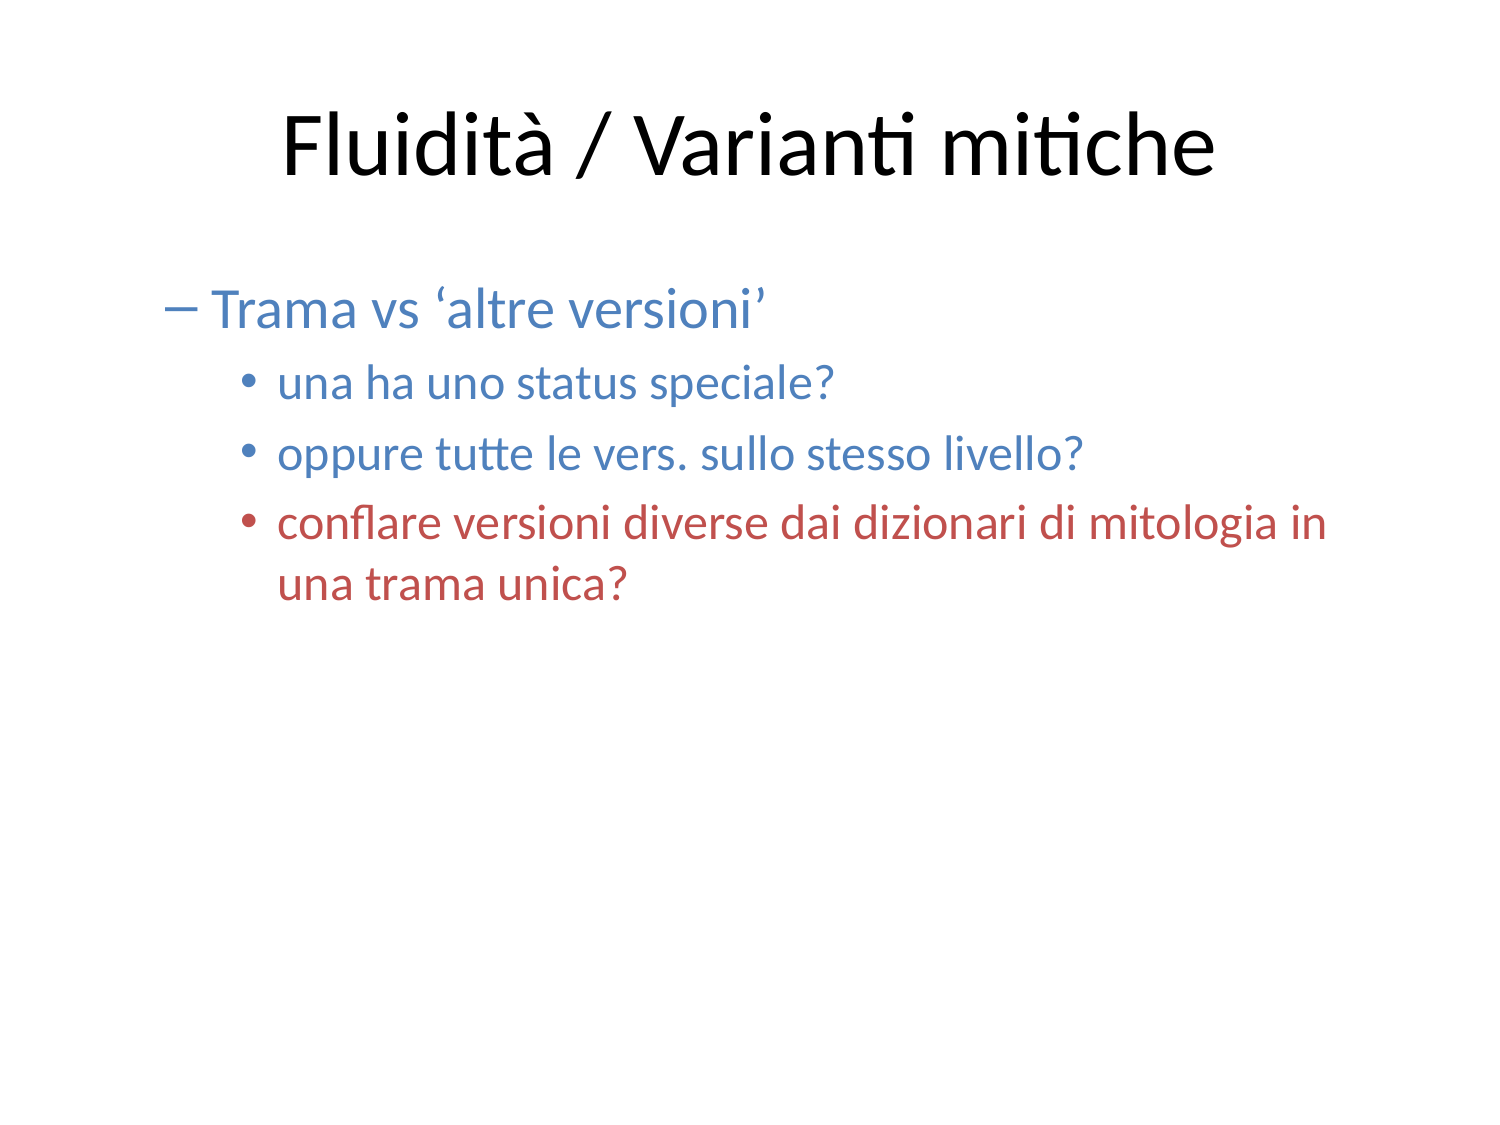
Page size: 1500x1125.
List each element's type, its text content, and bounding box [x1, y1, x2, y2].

text_box Fluidità / Varianti mitiche [75, 45, 1425, 233]
text_box Trama vs ‘altre versioni’ una ha uno status speciale? oppure tutte le vers. sullo stesso livello? conflare versioni diverse dai dizionari di mitologia in una trama unica? [75, 262, 1425, 1005]
